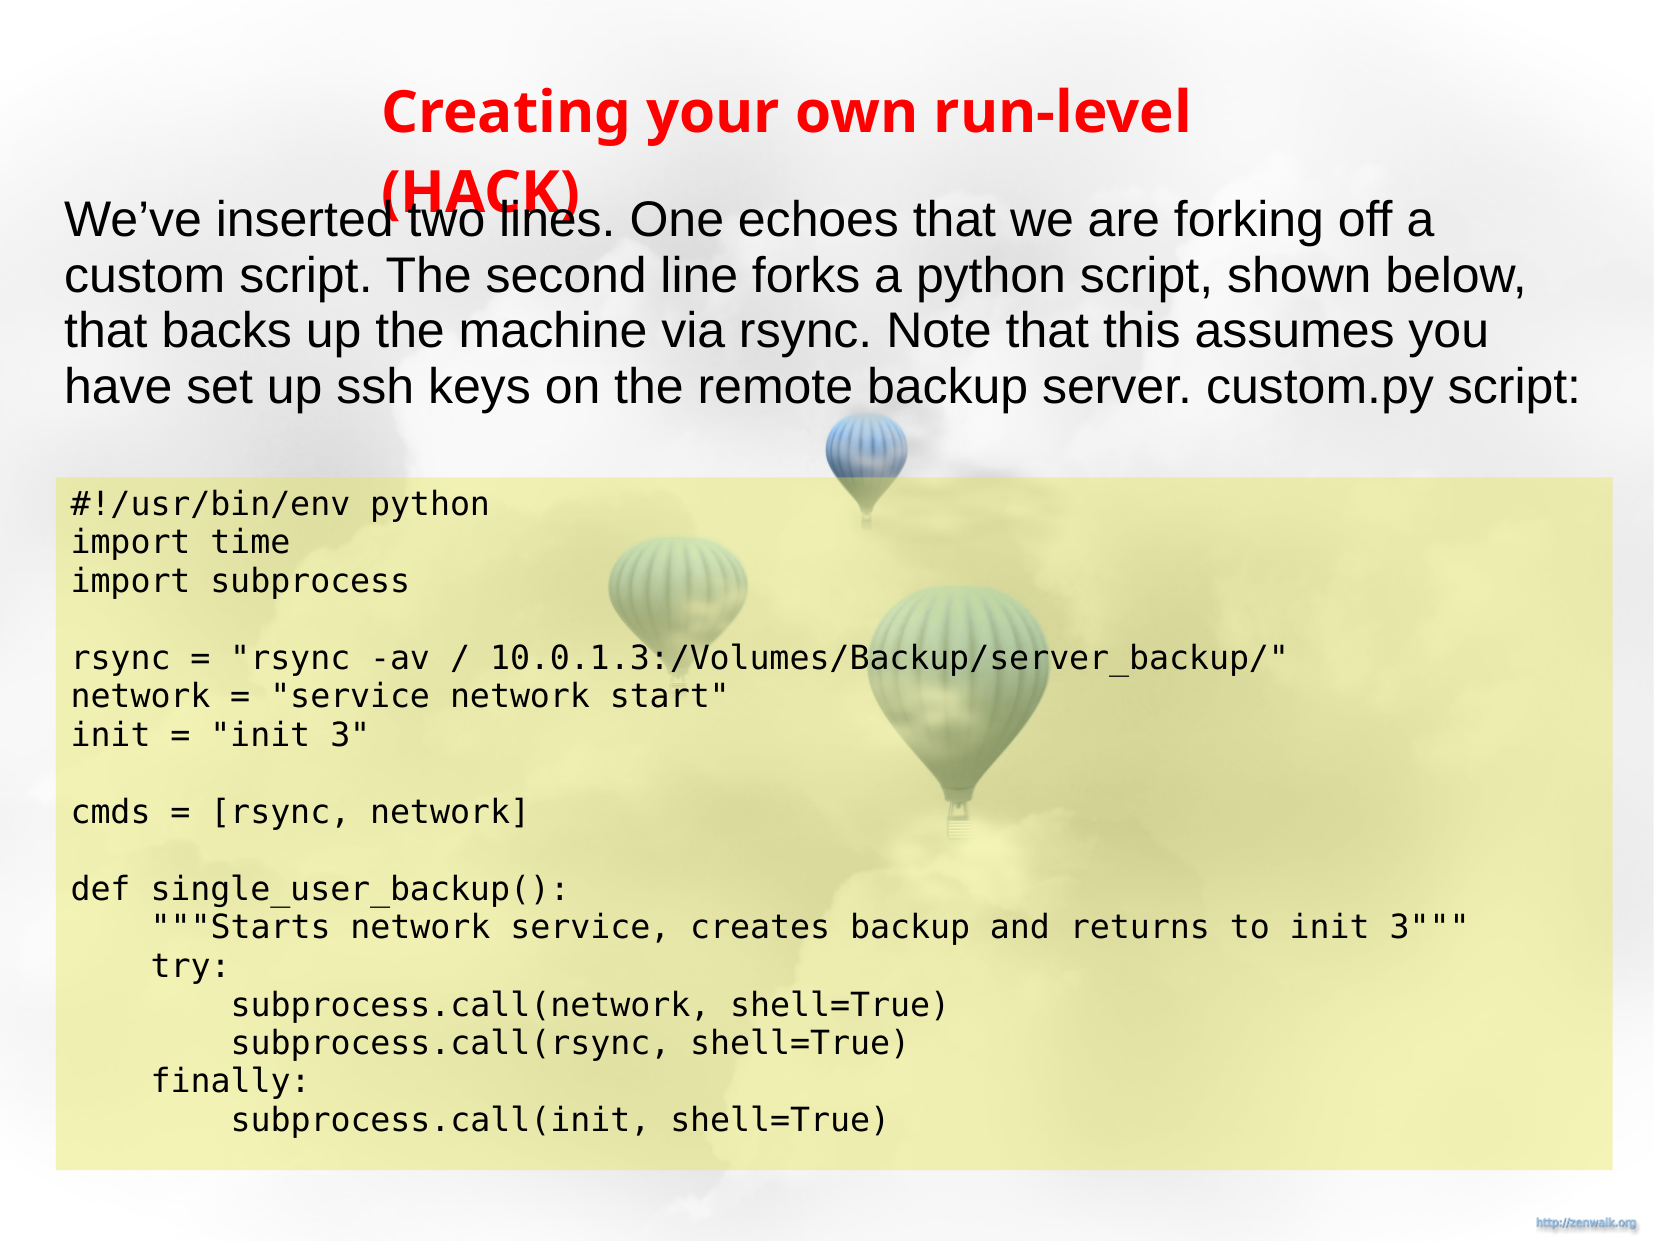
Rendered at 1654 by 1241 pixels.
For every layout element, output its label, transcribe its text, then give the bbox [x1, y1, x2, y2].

text_box #!/usr/bin/env python import time import subprocess rsync = "rsync -av / 10.0.1.3:/Volumes/Backup/server_backup/" network = "service network start" init = "init 3" cmds = [rsync, network] def single_user_backup(): """Starts network service, creates backup and returns to init 3""" try: subprocess.call(network, shell=True) subprocess.call(rsync, shell=True) finally: subprocess.call(init, shell=True) [55, 477, 1613, 1171]
text_box We’ve inserted two lines. One echoes that we are forking off a custom script. The second line forks a python script, shown below, that backs up the machine via rsync. Note that this assumes you have set up ssh keys on the remote backup server. custom.py script: [49, 183, 1625, 422]
text_box Creating your own run-level (HACK) [366, 63, 1320, 149]
